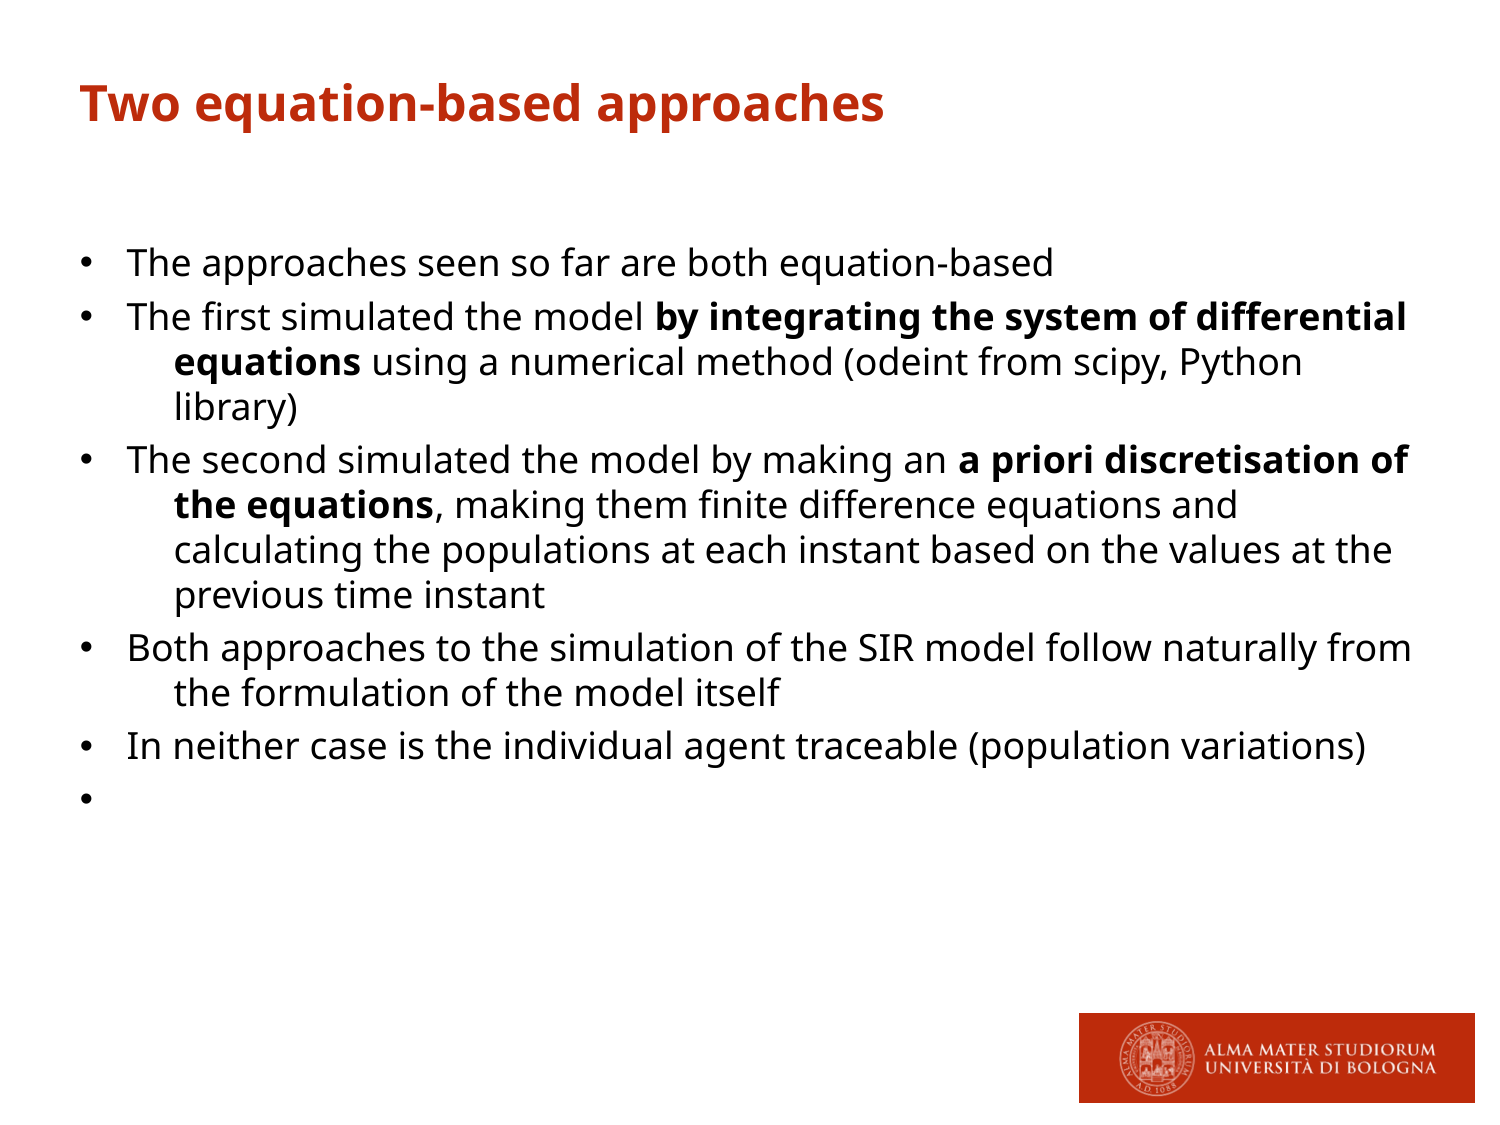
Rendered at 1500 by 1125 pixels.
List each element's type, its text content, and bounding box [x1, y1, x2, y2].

list The approaches seen so far are both equation-based The first simulated the model by integrating the system of differential equations using a numerical method (odeint from scipy, Python library) The second simulated the model by making an a priori discretisation of the equations, making them finite difference equations and calculating the populations at each instant based on the values at the previous time instant Both approaches to the simulation of the SIR model follow naturally from the formulation of the model itself In neither case is the individual agent traceable (population variations) [64, 231, 1447, 941]
list Two equation-based approaches [64, 78, 1447, 185]
